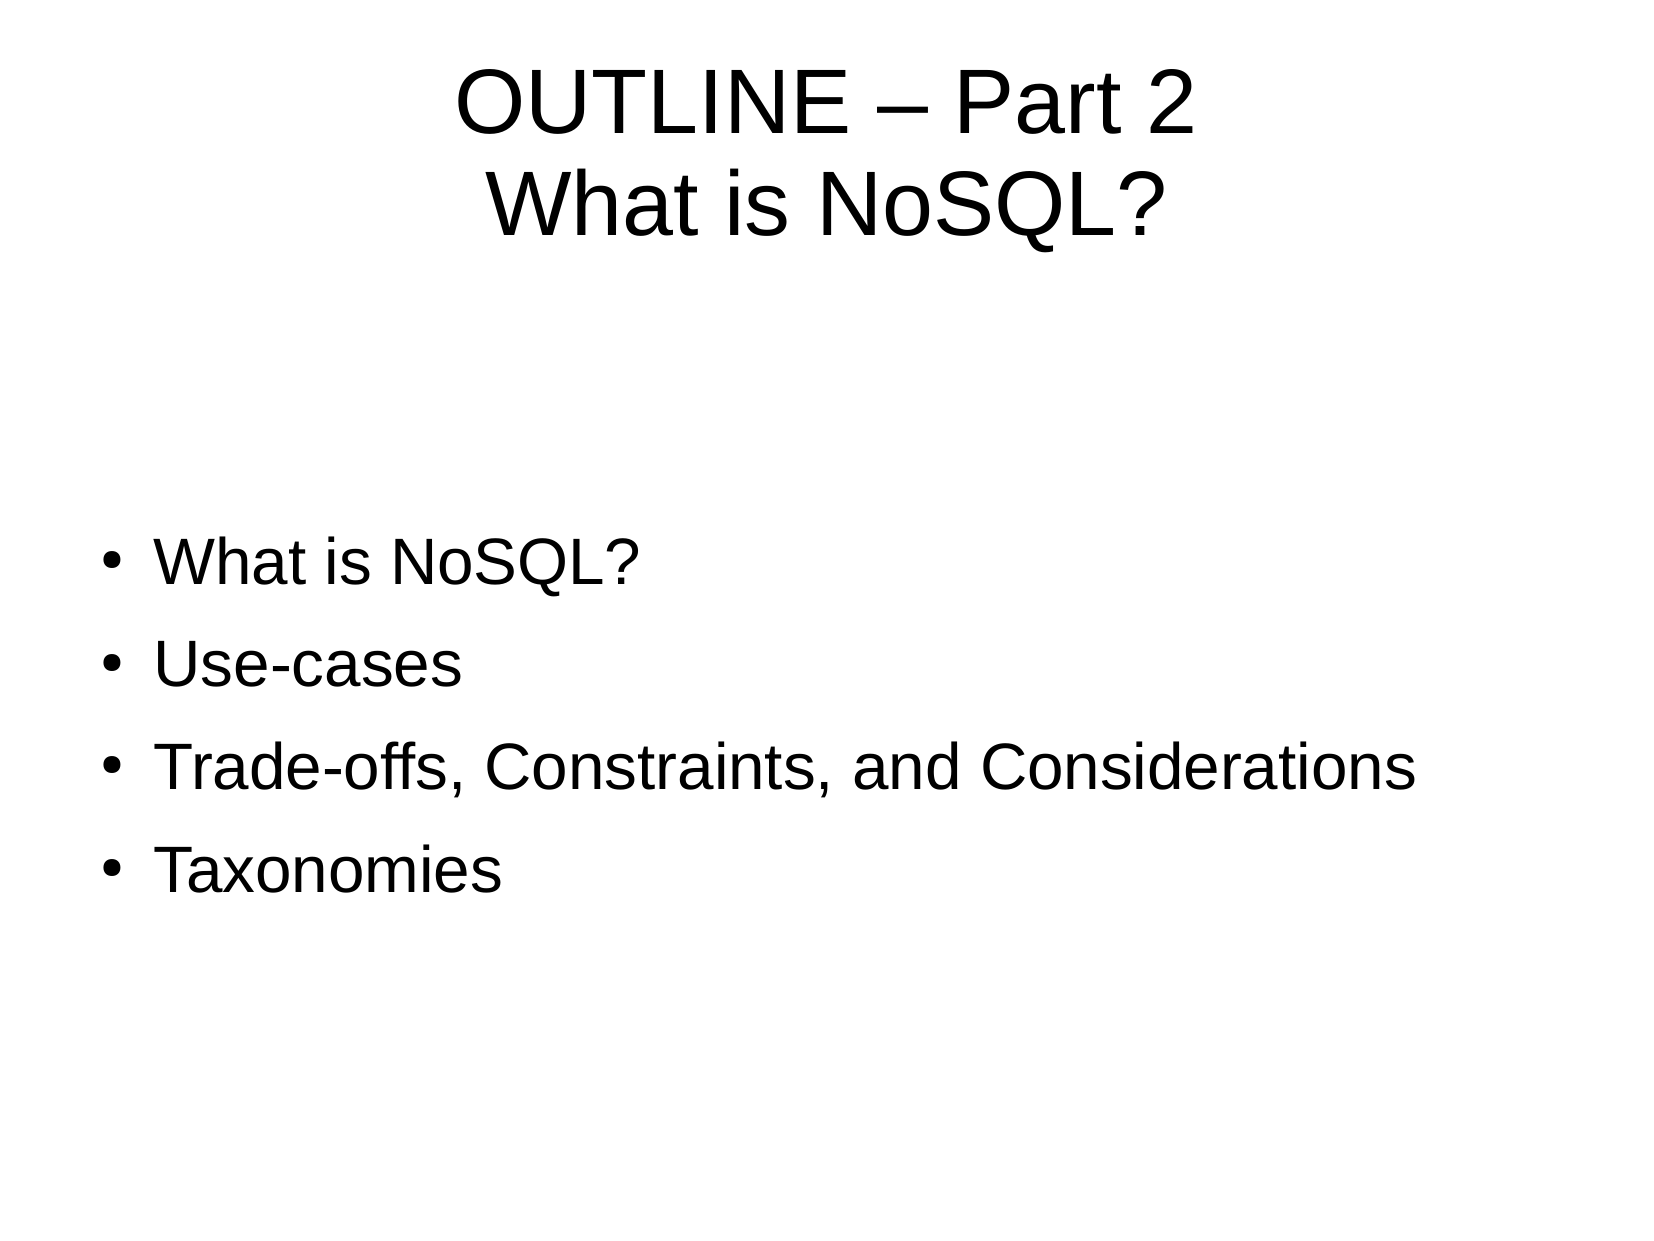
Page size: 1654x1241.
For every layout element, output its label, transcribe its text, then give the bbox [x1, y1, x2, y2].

list What is NoSQL? Use-cases Trade-offs, Constraints, and Considerations Taxonomies [82, 525, 1571, 1109]
title OUTLINE – Part 2 What is NoSQL? [82, 49, 1571, 257]
